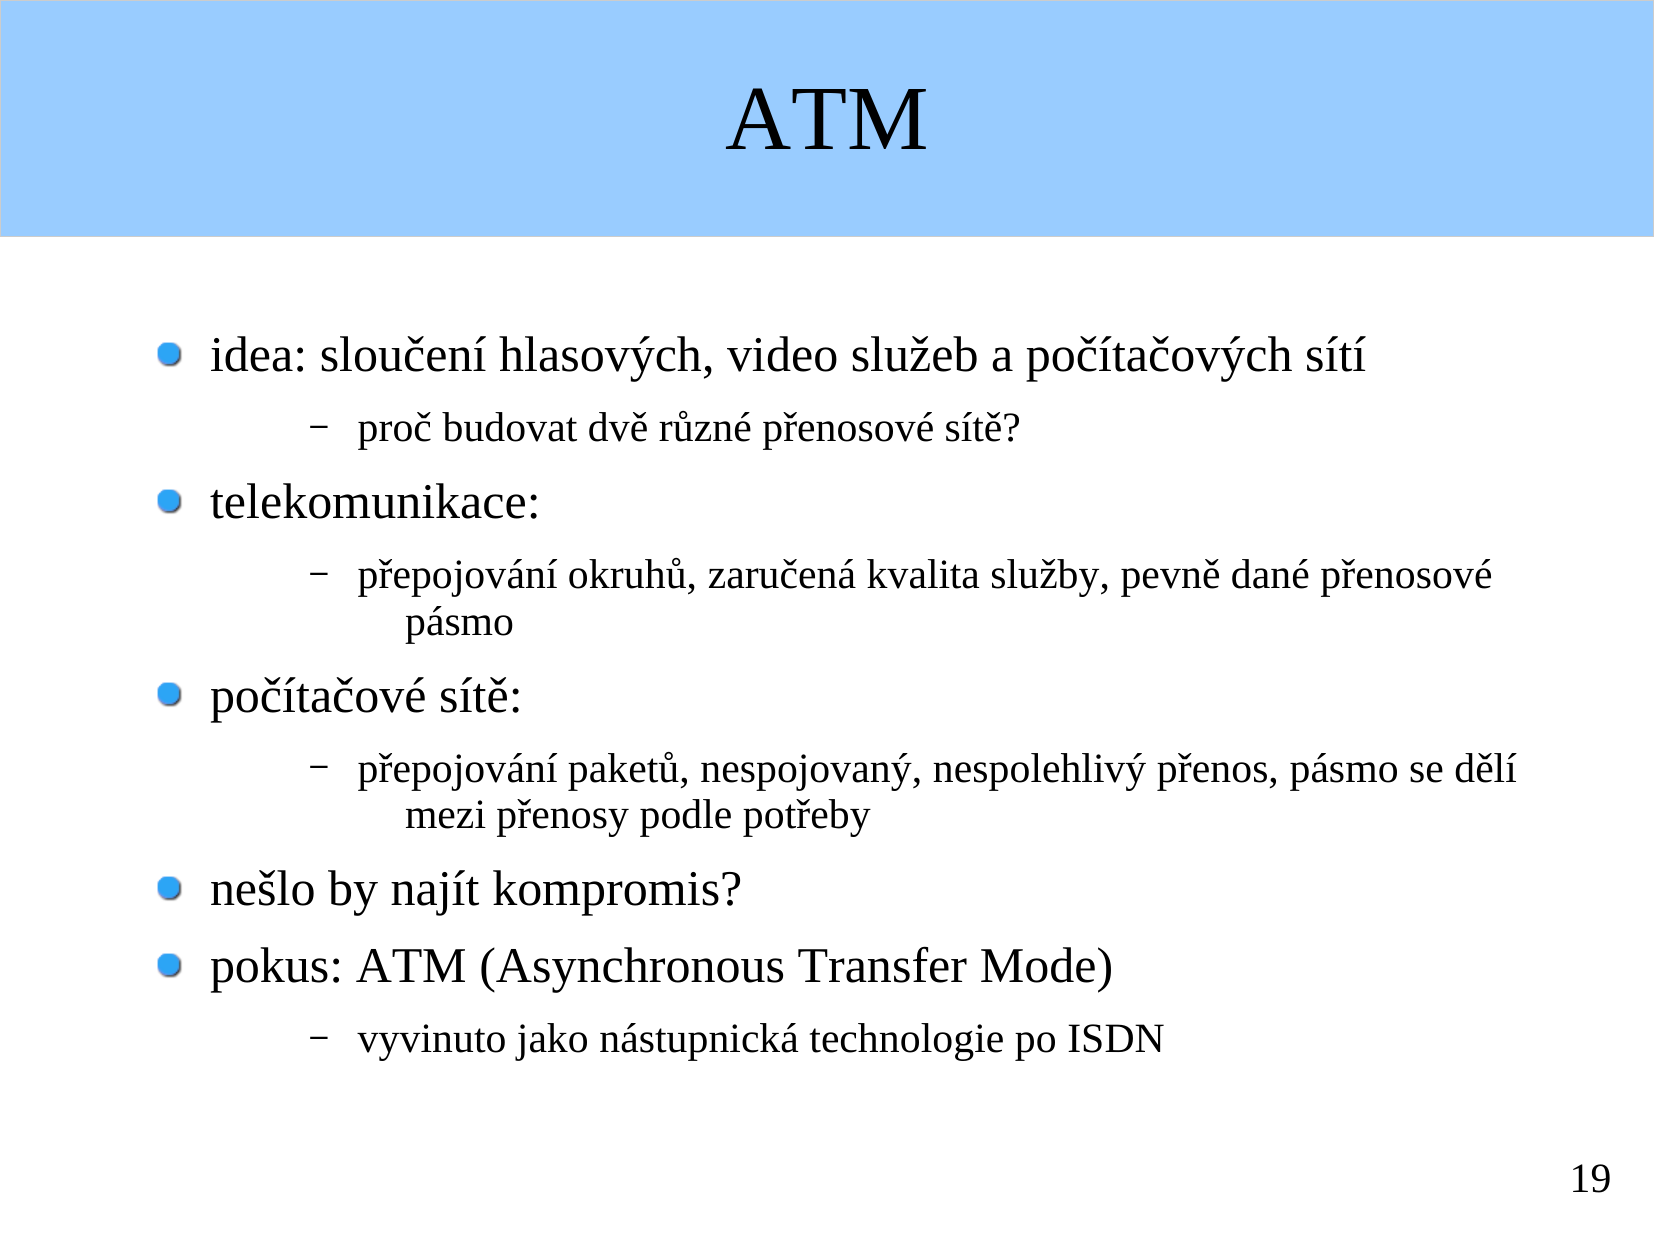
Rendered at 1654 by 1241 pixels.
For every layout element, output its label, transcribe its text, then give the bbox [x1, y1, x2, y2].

title ATM [0, 0, 1654, 237]
list idea: sloučení hlasových, video služeb a počítačových sítí proč budovat dvě různé přenosové sítě? telekomunikace: přepojování okruhů, zaručená kvalita služby, pevně dané přenosové pásmo počítačové sítě: přepojování paketů, nespojovaný, nespolehlivý přenos, pásmo se dělí mezi přenosy podle potřeby nešlo by najít kompromis? pokus: ATM (Asynchronous Transfer Mode) vyvinuto jako nástupnická technologie po ISDN [121, 327, 1534, 1148]
